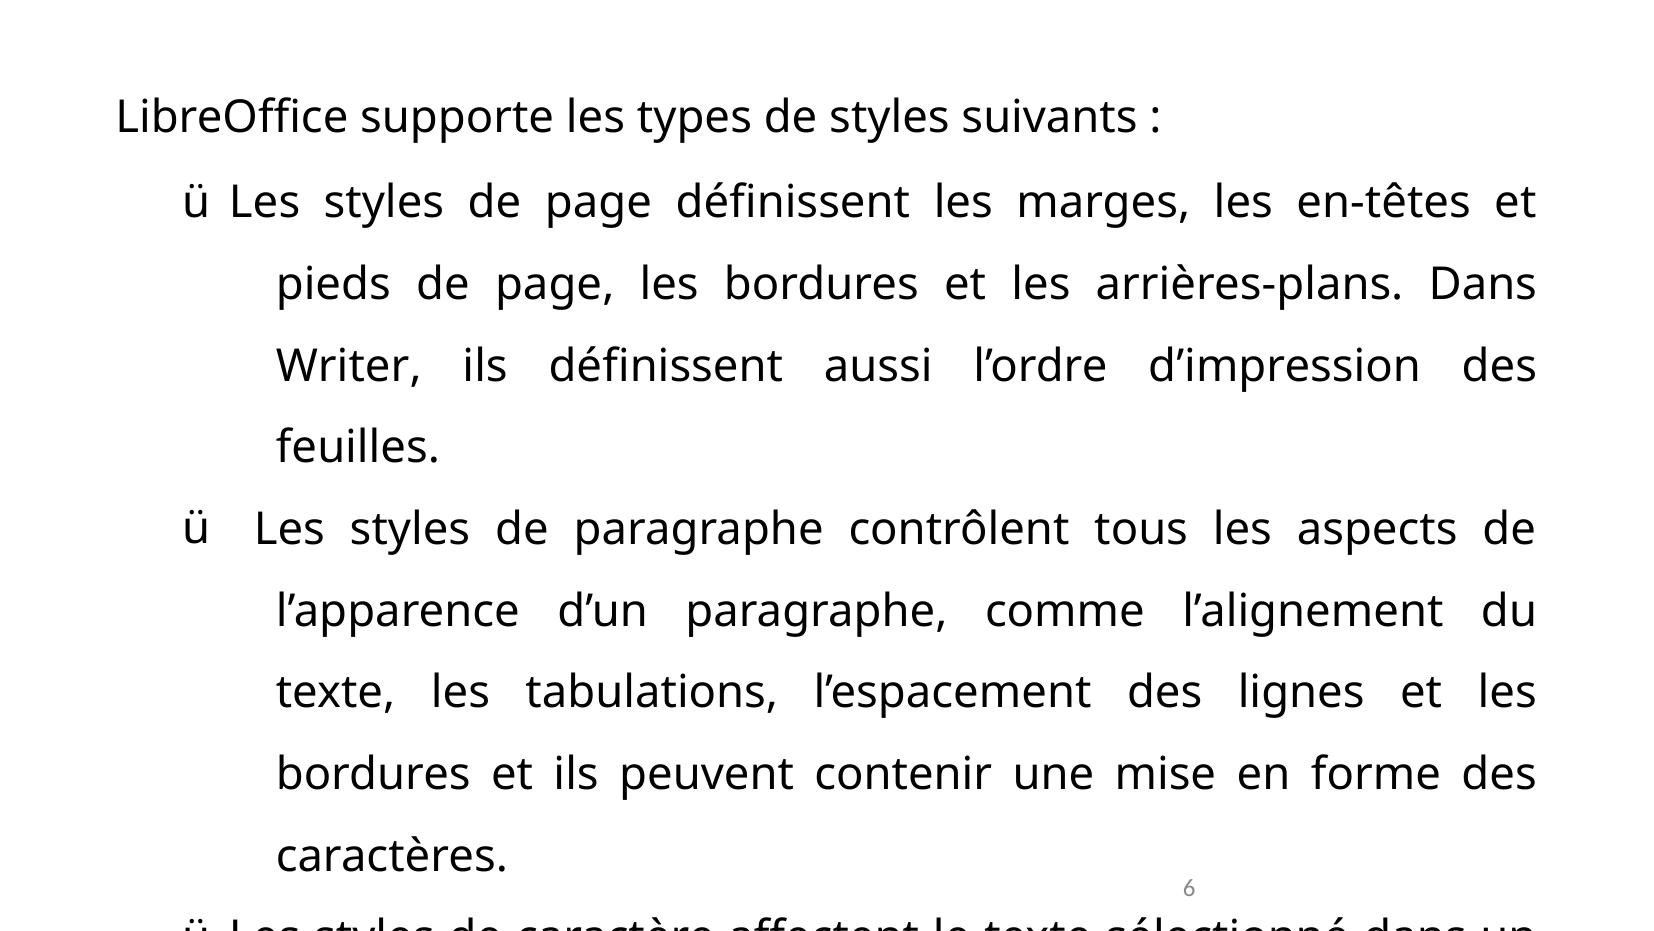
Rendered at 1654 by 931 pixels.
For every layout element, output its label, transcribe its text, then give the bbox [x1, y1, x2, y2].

text_box LibreOffice supporte les types de styles suivants : [100, 79, 1213, 149]
text_box Les styles de page définissent les marges, les en-têtes et pieds de page, les bordures et les arrières-plans. Dans Writer, ils définissent aussi l’ordre d’impression des feuilles. Les styles de paragraphe contrôlent tous les aspects de l’apparence d’un paragraphe, comme l’alignement du texte, les tabulations, l’espacement des lignes et les bordures et ils peuvent contenir une mise en forme des caractères. Les styles de caractère affectent le texte sélectionné dans un paragraphe par sa taille et la police utilisée ou par les attributs gras et italique. [167, 137, 1554, 931]
